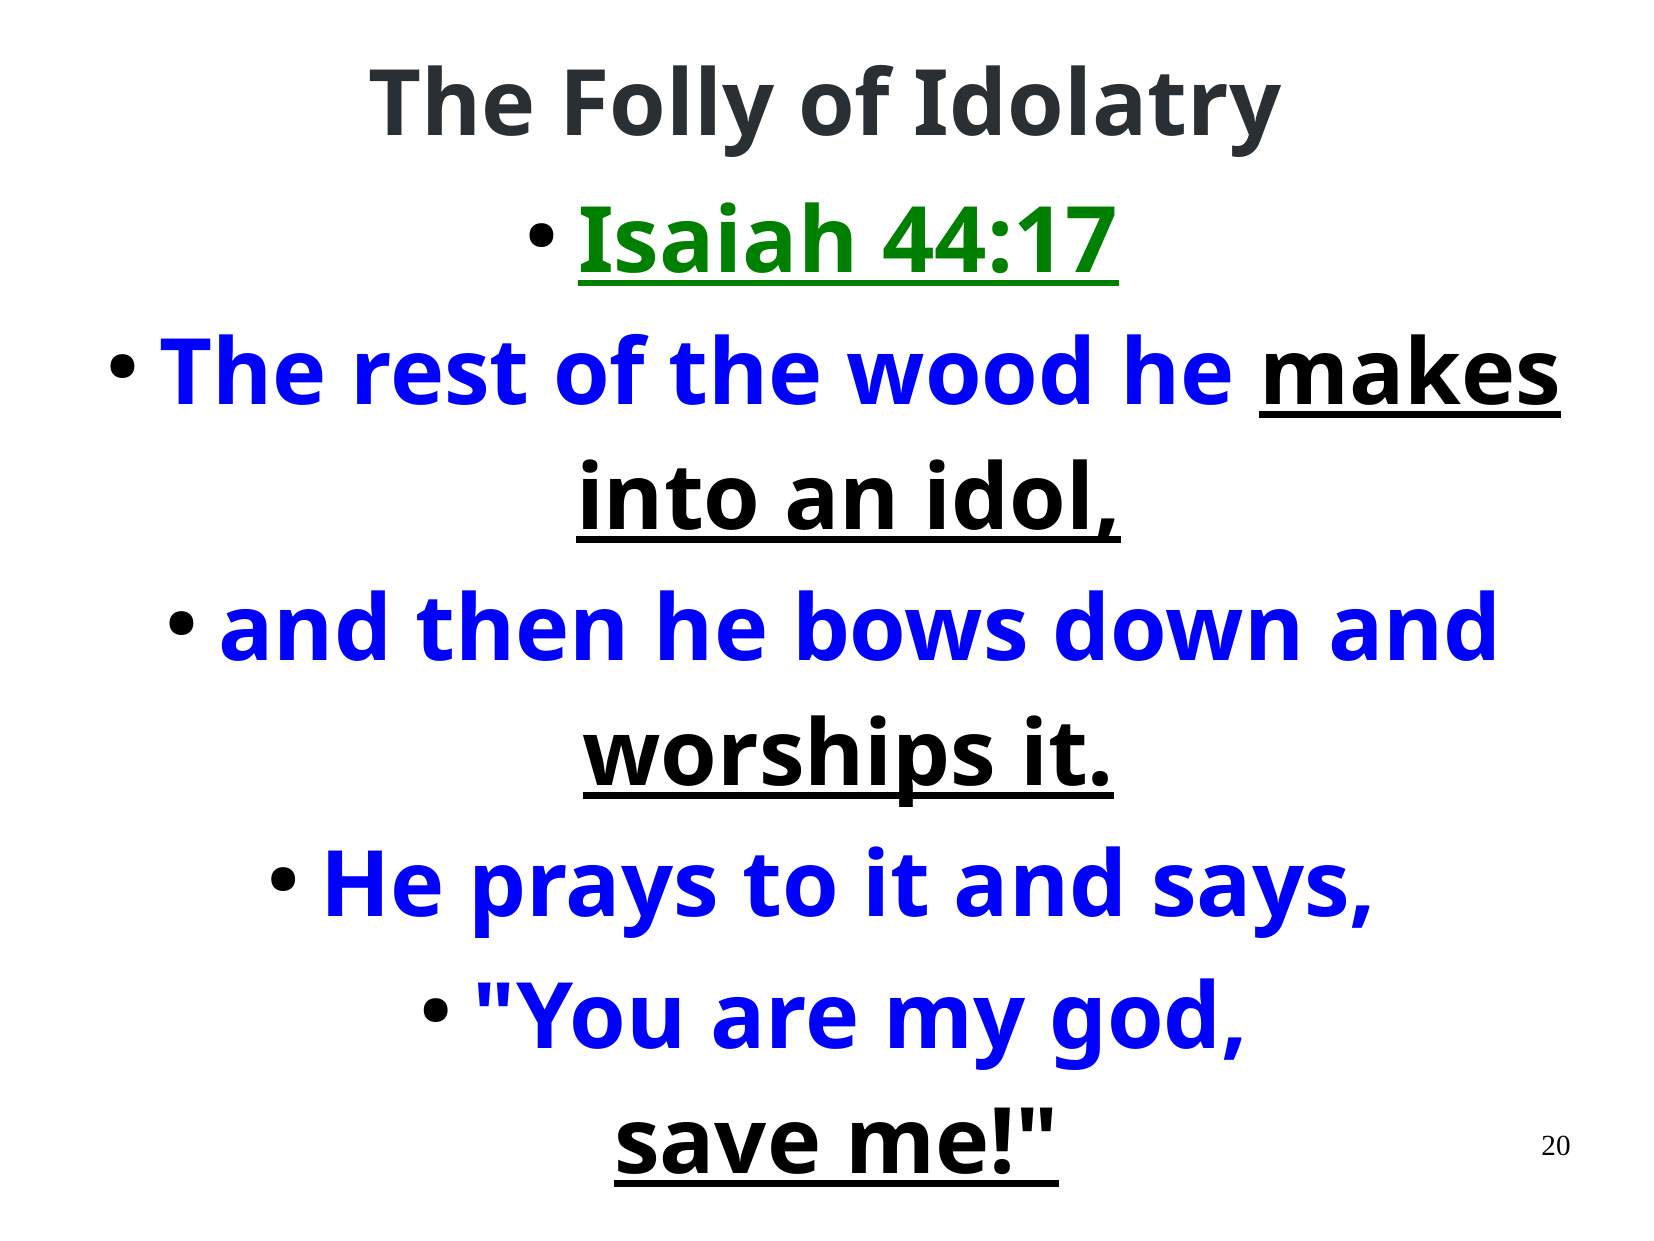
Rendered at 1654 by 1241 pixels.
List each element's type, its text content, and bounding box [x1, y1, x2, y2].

list The Folly of Idolatry Isaiah 44:17 The rest of the wood he makes into an idol, and then he bows down and worships it. He prays to it and says, "You are my god, save me!" [37, 37, 1613, 1238]
